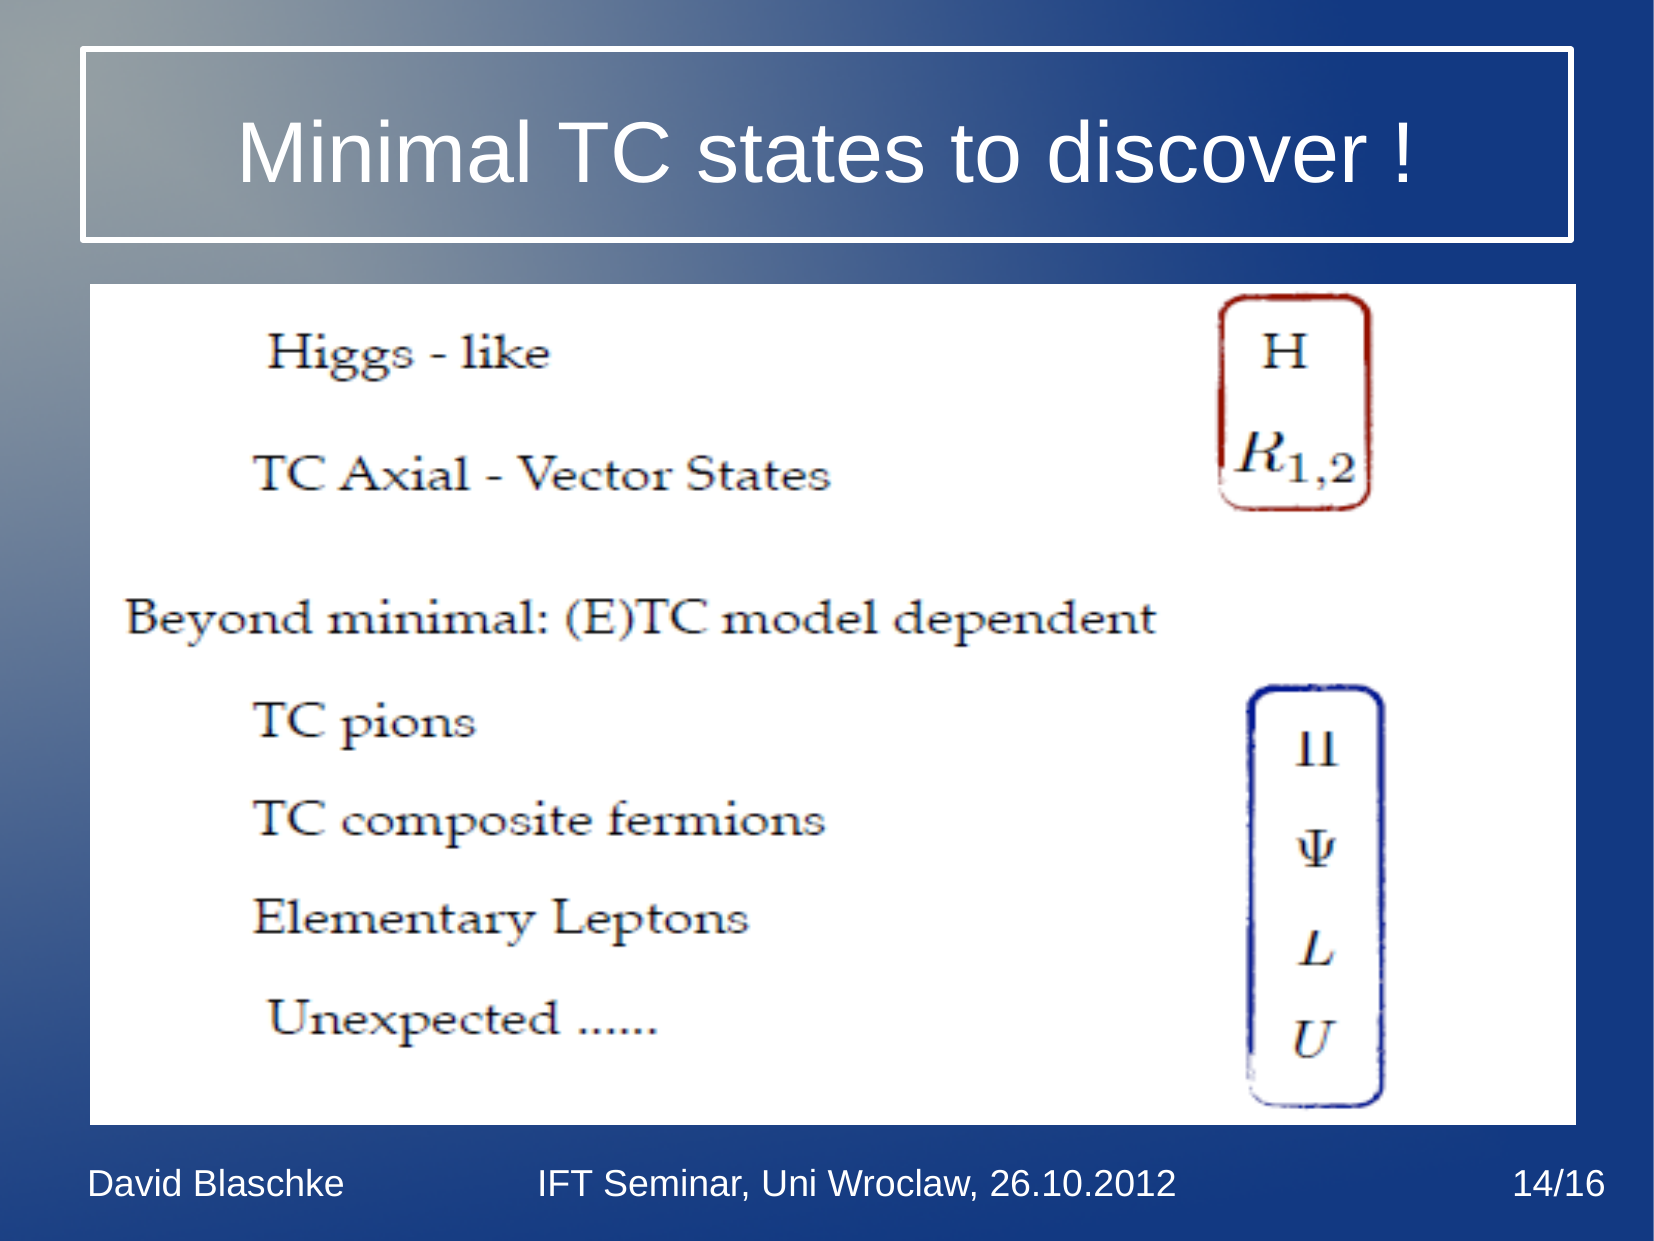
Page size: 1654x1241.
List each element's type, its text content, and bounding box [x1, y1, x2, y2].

title Minimal TC states to discover ! [82, 243, 1571, 257]
title Minimal TC states to discover ! [86, 52, 1568, 237]
picture [0, 0, 1654, 1241]
text_box David Blaschke IFT Seminar, Uni Wroclaw, 26.10.2012 14/16 [72, 1155, 1616, 1217]
